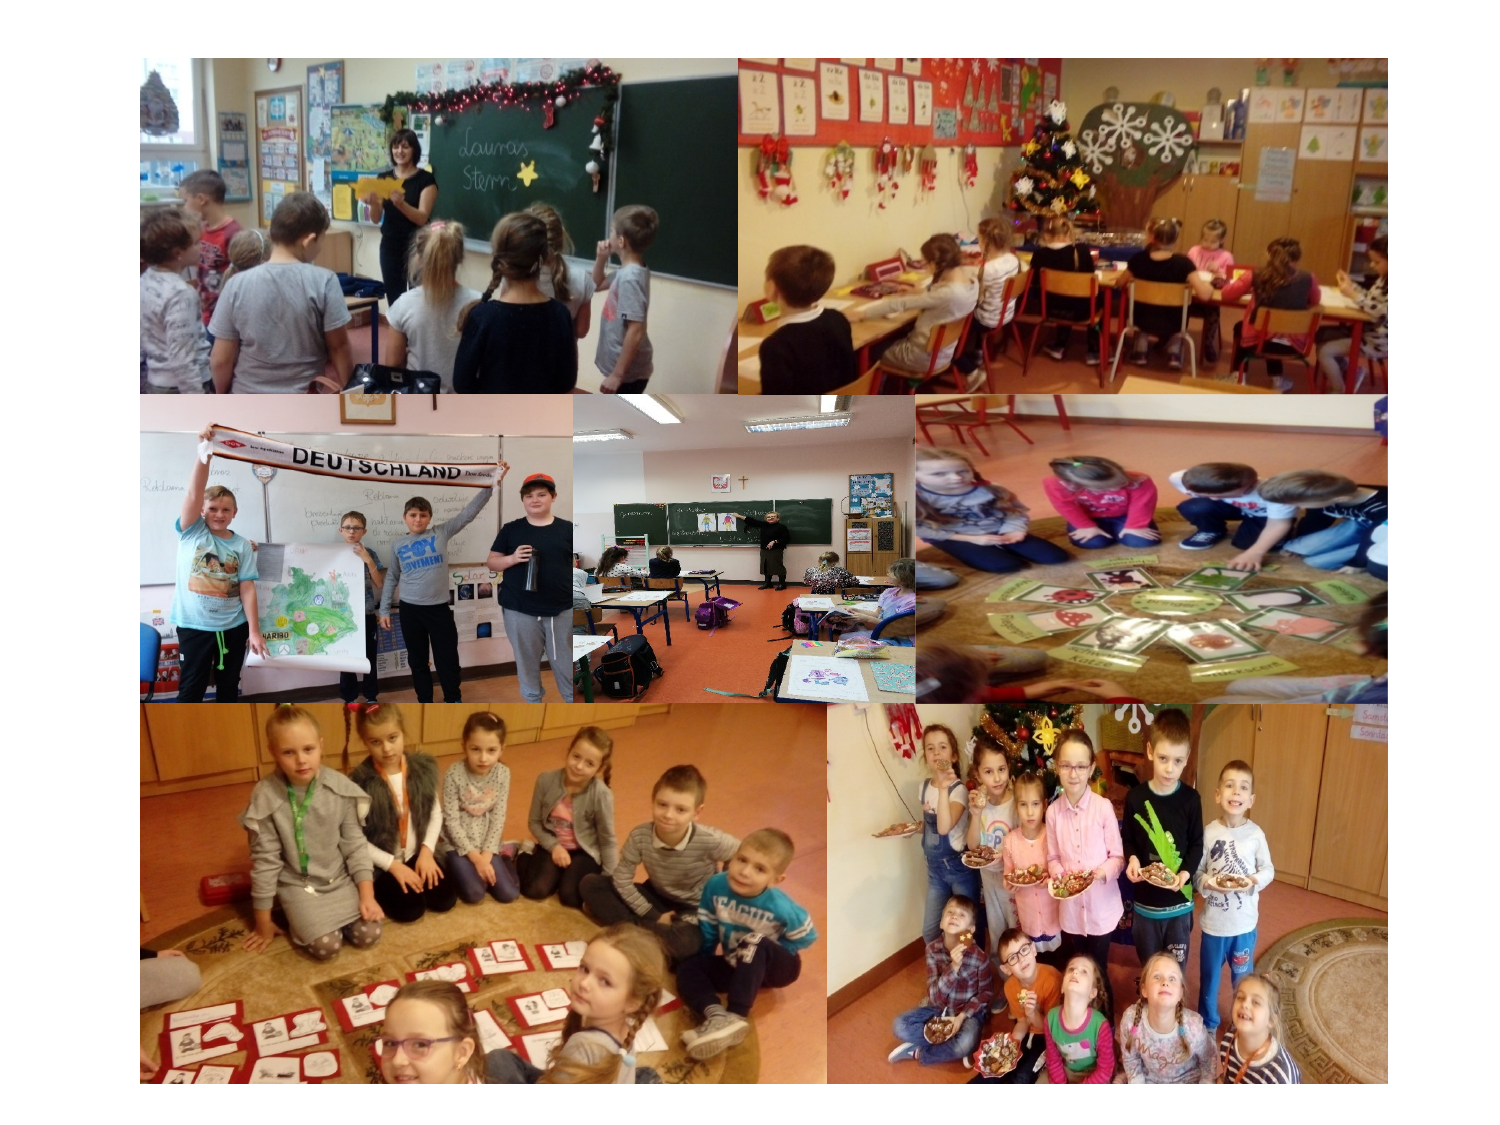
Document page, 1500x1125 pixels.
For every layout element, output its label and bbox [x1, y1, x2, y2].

picture [140, 58, 1388, 1084]
